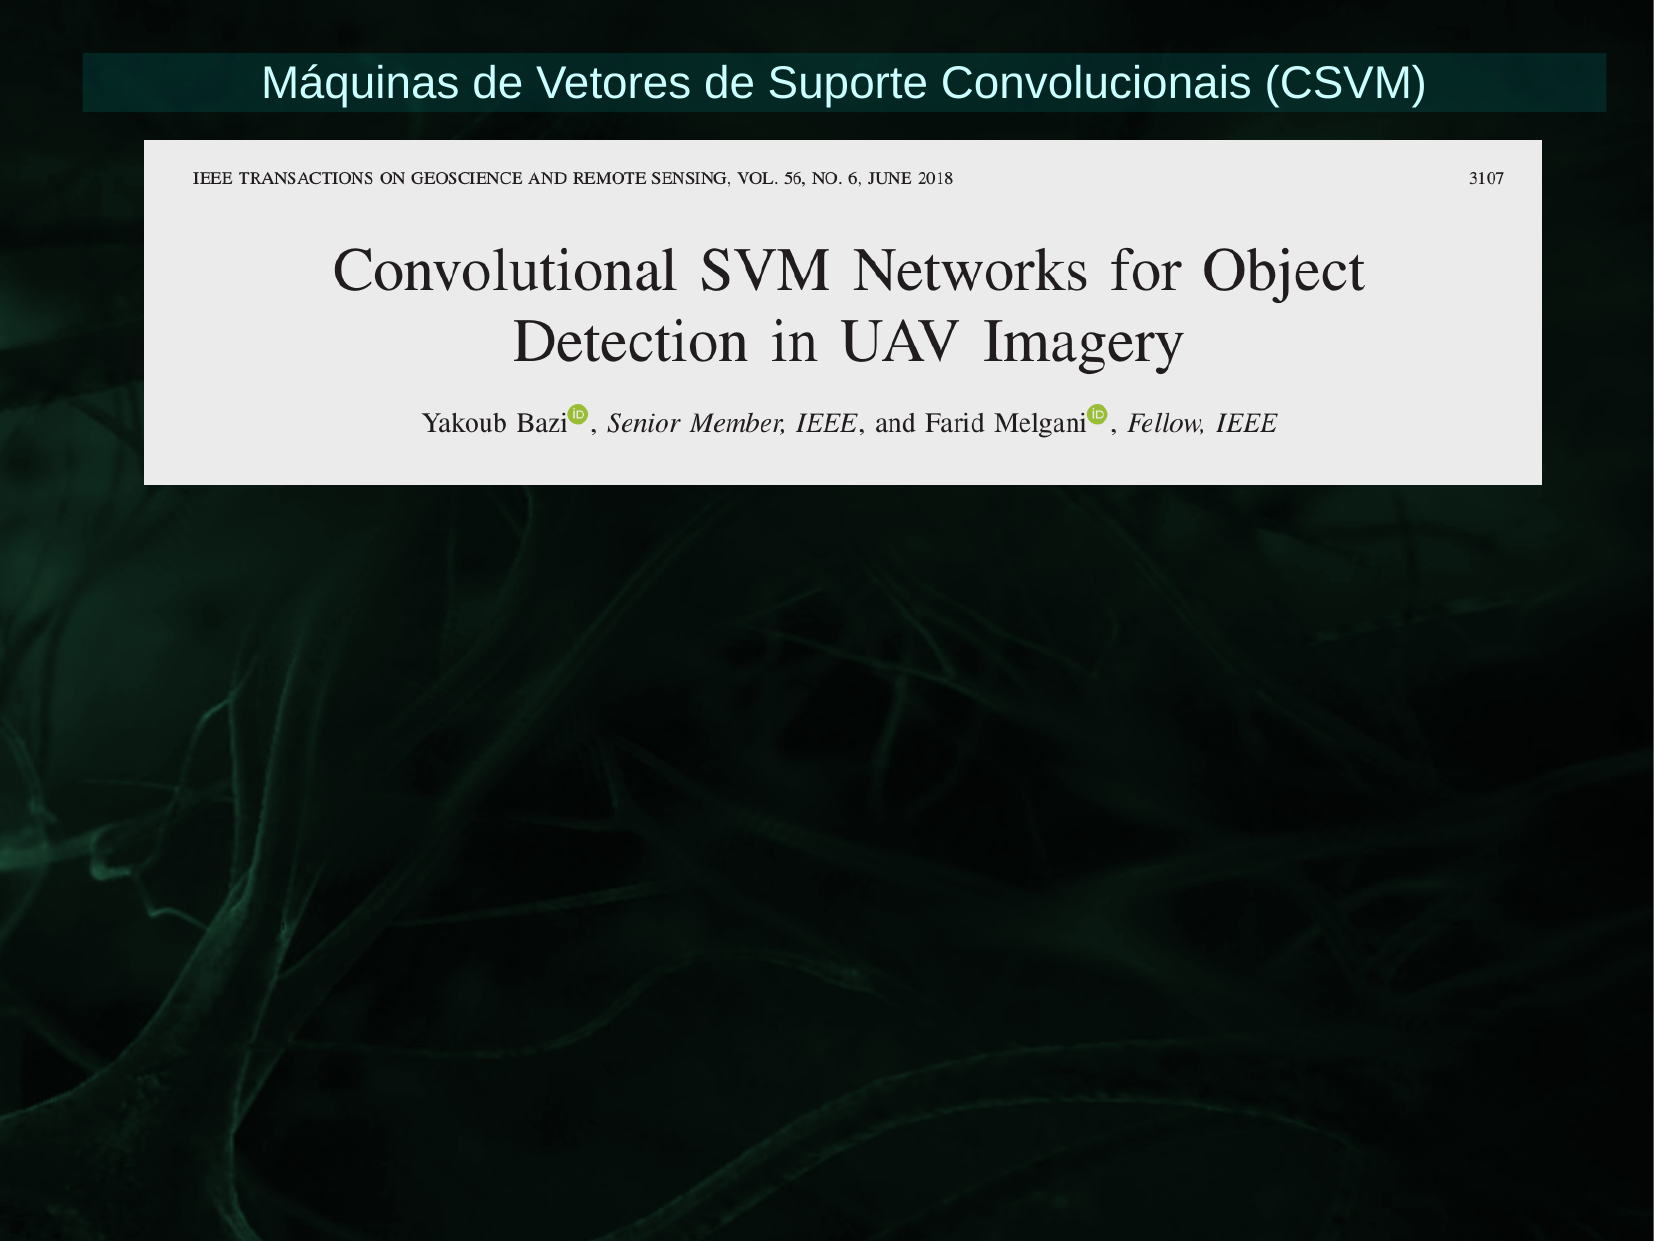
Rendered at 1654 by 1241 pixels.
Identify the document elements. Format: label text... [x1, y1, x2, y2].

picture [0, 0, 1654, 1241]
text_box Máquinas de Vetores de Suporte Convolucionais (CSVM) [82, 53, 1607, 113]
